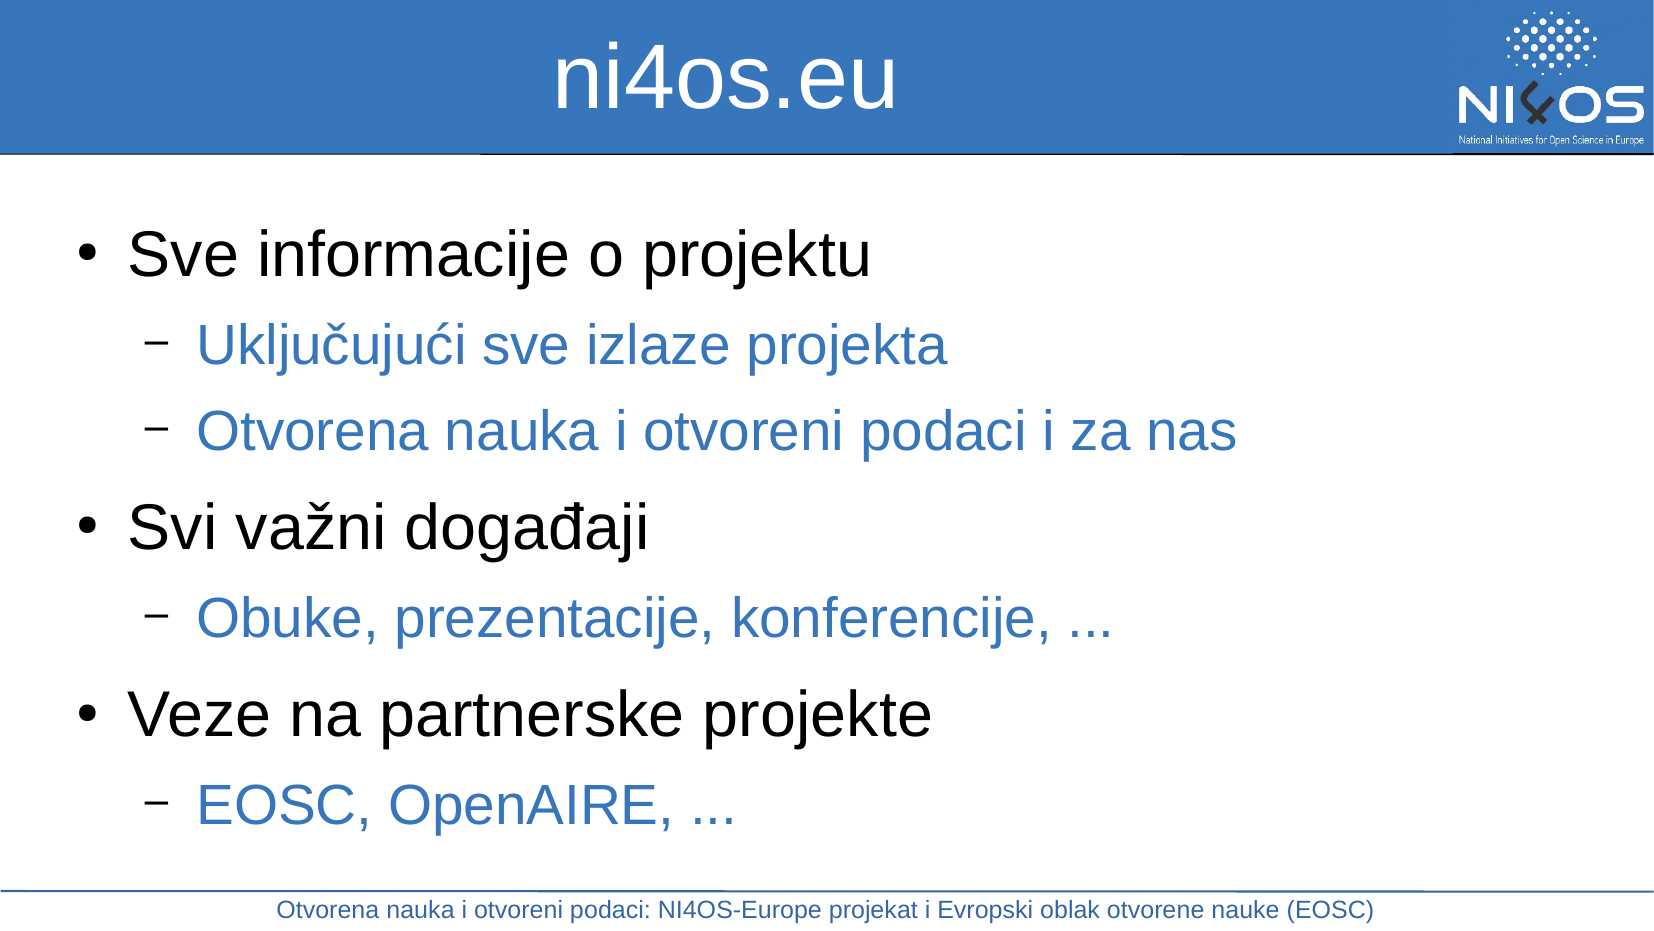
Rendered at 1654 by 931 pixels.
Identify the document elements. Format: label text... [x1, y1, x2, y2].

picture [1453, 0, 1654, 153]
list Sve informacije o projektu Uključujući sve izlaze projekta Otvorena nauka i otvoreni podaci i za nas Svi važni događaji Obuke, prezentacije, konferencije, ... Veze na partnerske projekte EOSC, OpenAIRE, ... [59, 217, 1595, 839]
title ni4os.eu [0, 0, 1453, 154]
